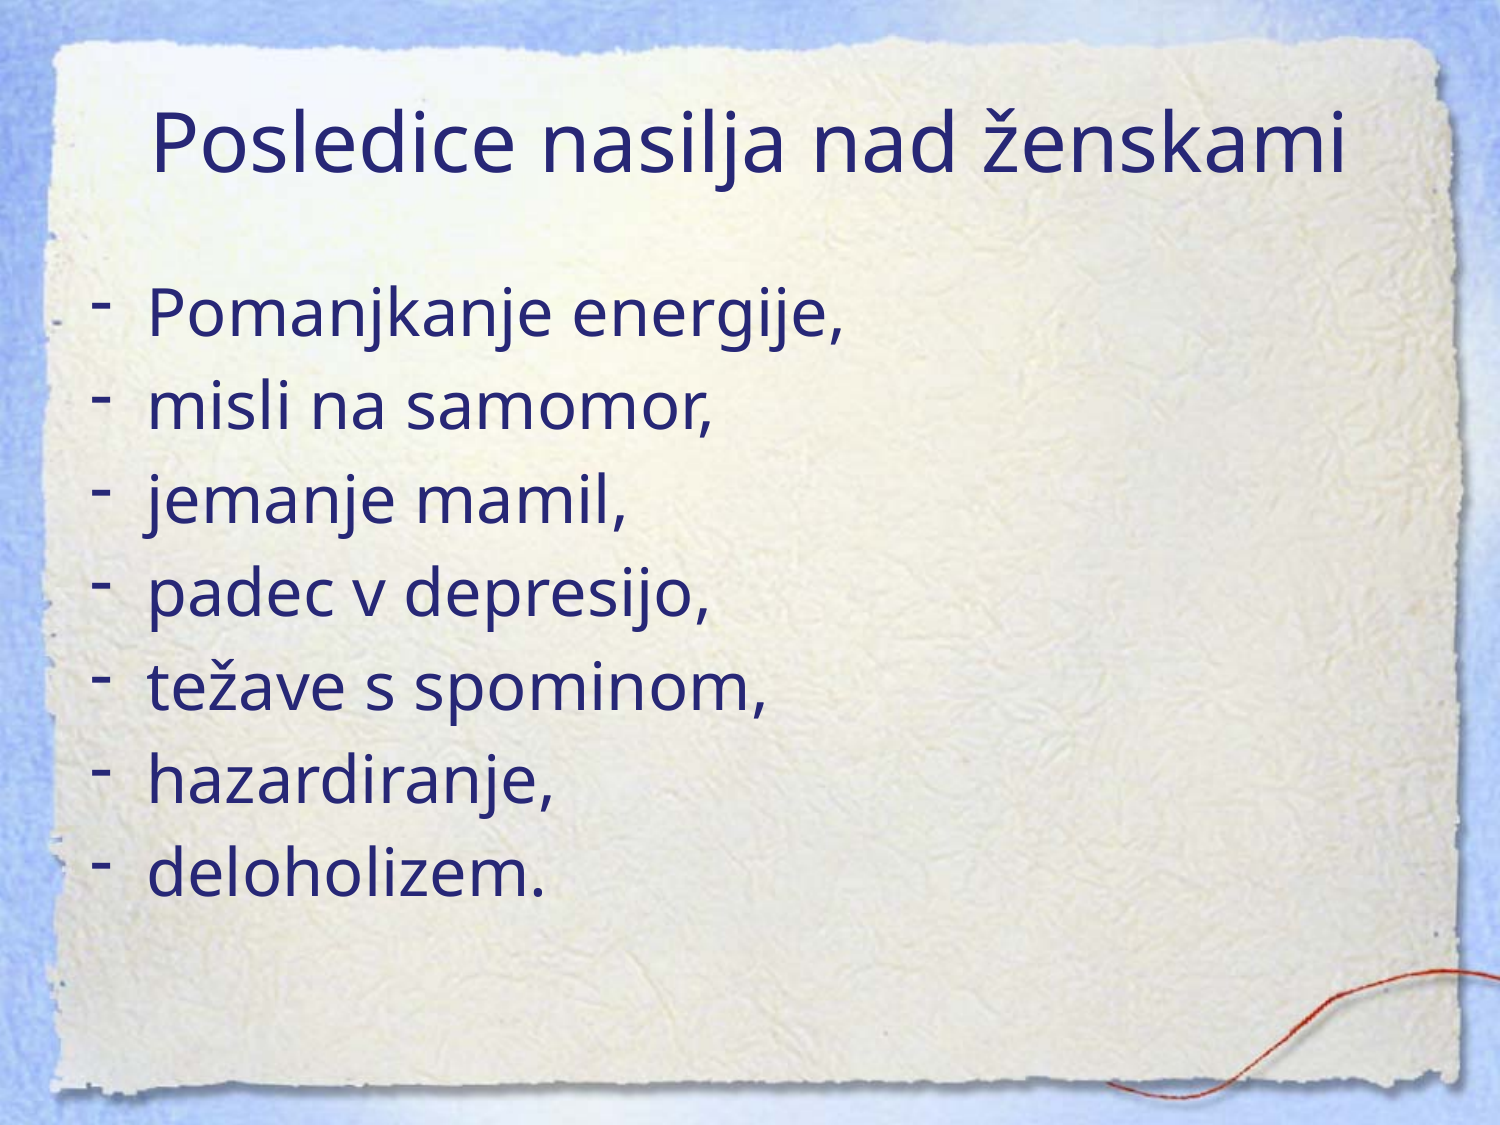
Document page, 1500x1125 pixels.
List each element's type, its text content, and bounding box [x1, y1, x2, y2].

picture [0, 0, 1500, 1125]
list Pomanjkanje energije, misli na samomor, jemanje mamil, padec v depresijo, težave s spominom, hazardiranje, deloholizem. [75, 262, 1425, 1005]
title Posledice nasilja nad ženskami [75, 45, 1425, 233]
